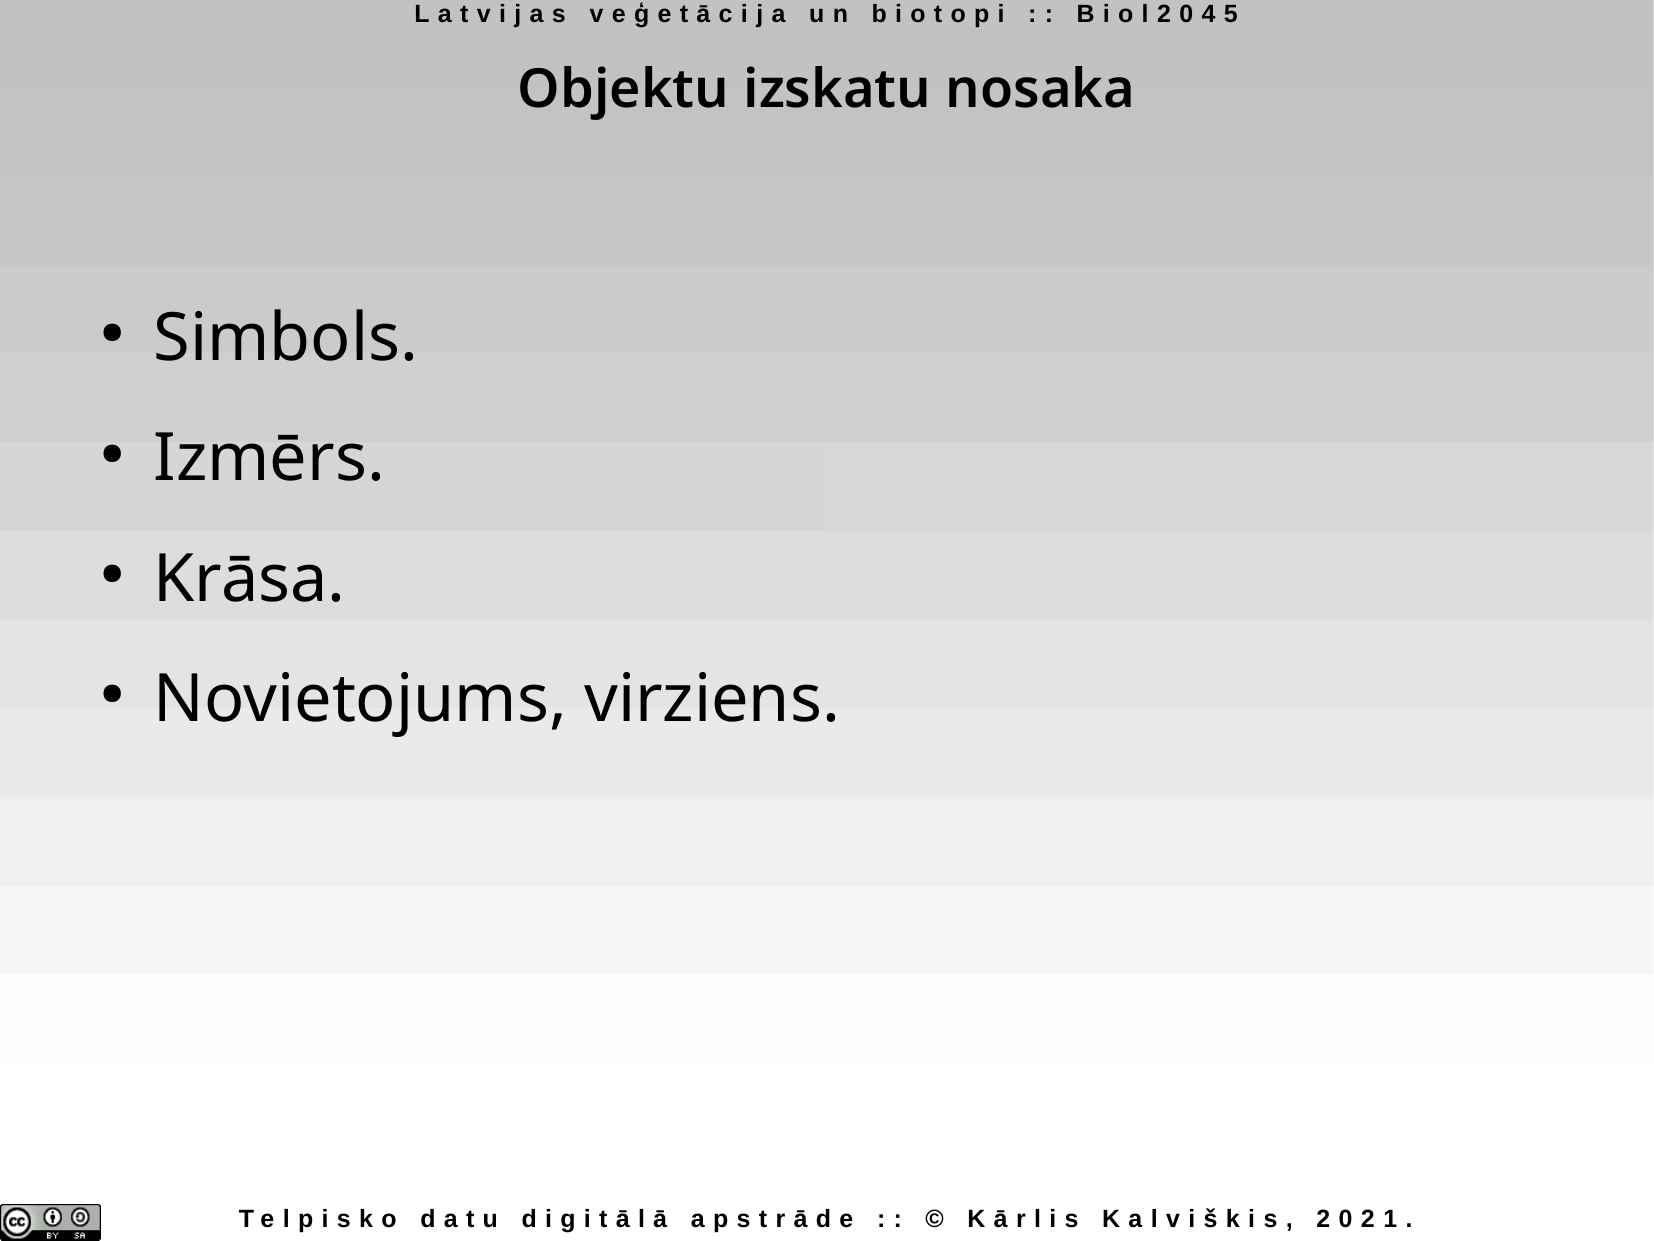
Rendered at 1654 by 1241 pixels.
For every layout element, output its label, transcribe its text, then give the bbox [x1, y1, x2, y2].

title Objektu izskatu nosaka [29, 49, 1625, 296]
list Simbols. Izmērs. Krāsa. Novietojums, virziens. [82, 289, 1571, 1113]
picture [0, 0, 1654, 1241]
